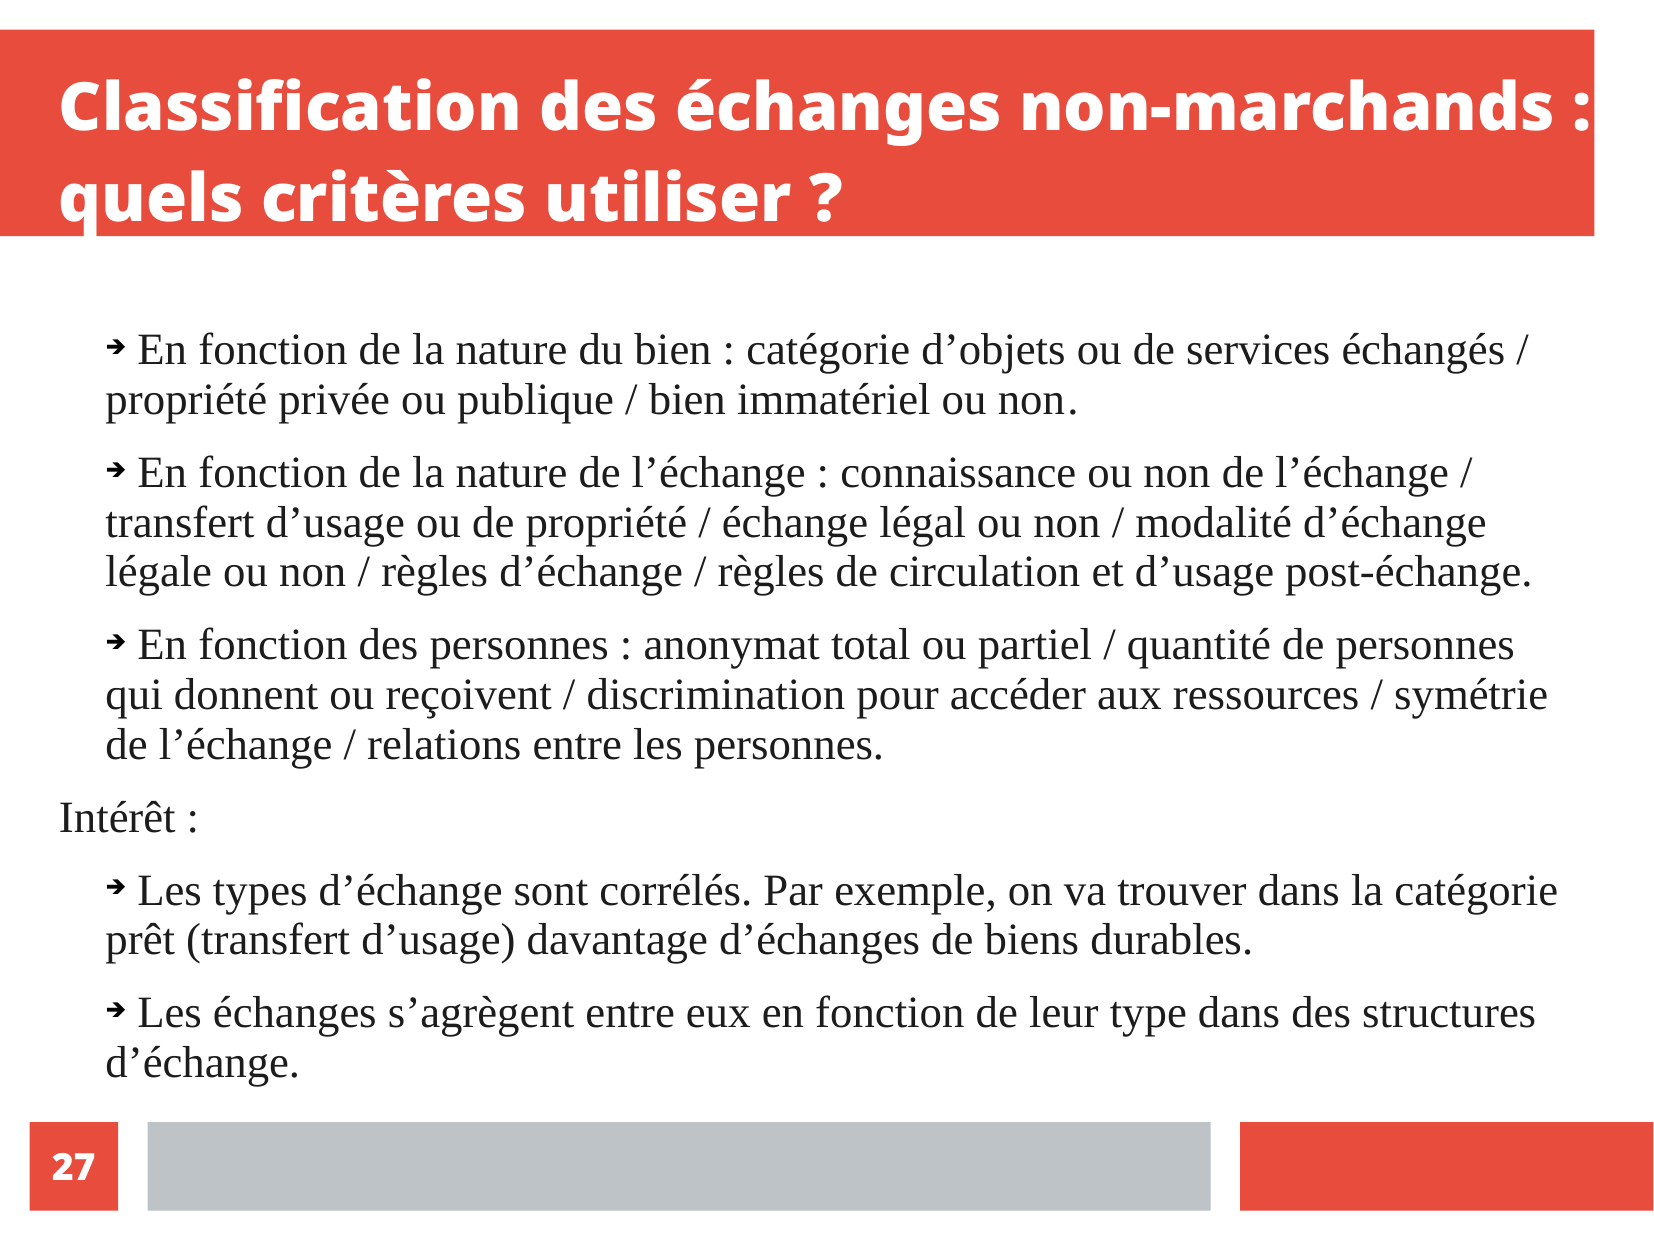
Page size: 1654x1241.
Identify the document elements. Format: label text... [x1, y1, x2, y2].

title Classification des échanges non-marchands : quels critères utiliser ? [59, 59, 1595, 207]
list En fonction de la nature du bien : catégorie d’objets ou de services échangés / propriété privée ou publique / bien immatériel ou non. En fonction de la nature de l’échange : connaissance ou non de l’échange / transfert d’usage ou de propriété / échange légal ou non / modalité d’échange légale ou non / règles d’échange / règles de circulation et d’usage post-échange. En fonction des personnes : anonymat total ou partiel / quantité de personnes qui donnent ou reçoivent / discrimination pour accéder aux ressources / symétrie de l’échange / relations entre les personnes. Intérêt : Les types d’échange sont corrélés. Par exemple, on va trouver dans la catégorie prêt (transfert d’usage) davantage d’échanges de biens durables. Les échanges s’agrègent entre eux en fonction de leur type dans des structures d’échange. [59, 324, 1565, 1093]
